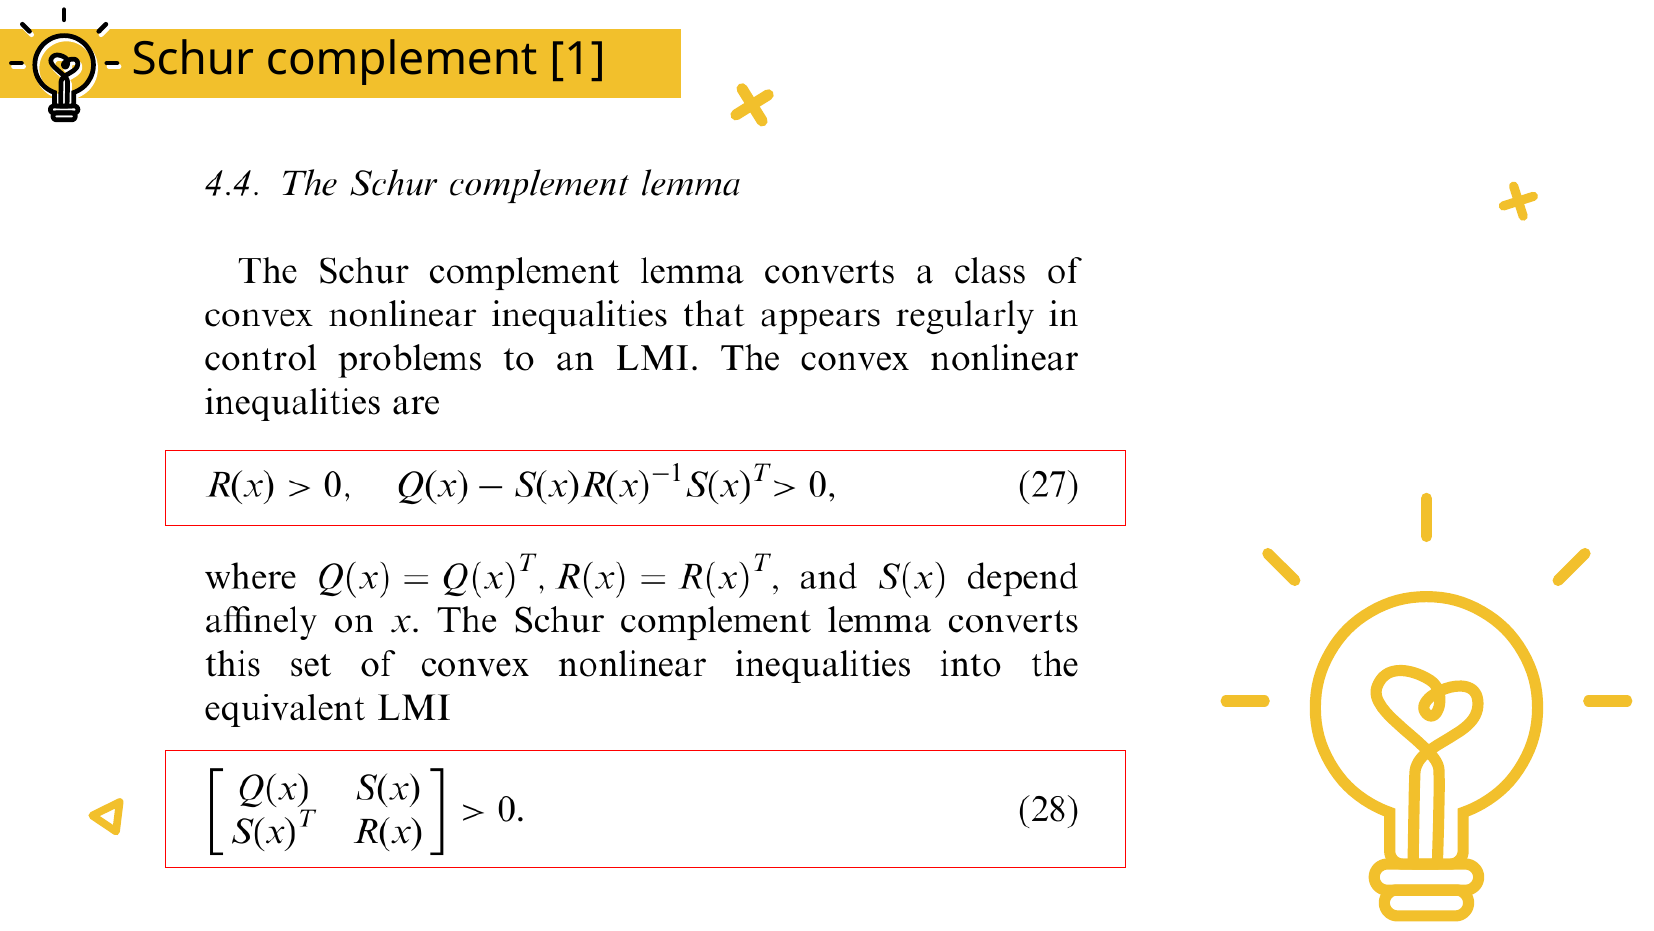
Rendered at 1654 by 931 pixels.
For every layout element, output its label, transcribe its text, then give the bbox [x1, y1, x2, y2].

picture [166, 451, 1100, 525]
picture [166, 751, 1100, 866]
picture [165, 526, 1100, 750]
title Schur complement [1] [131, 0, 713, 119]
picture [165, 153, 1100, 450]
